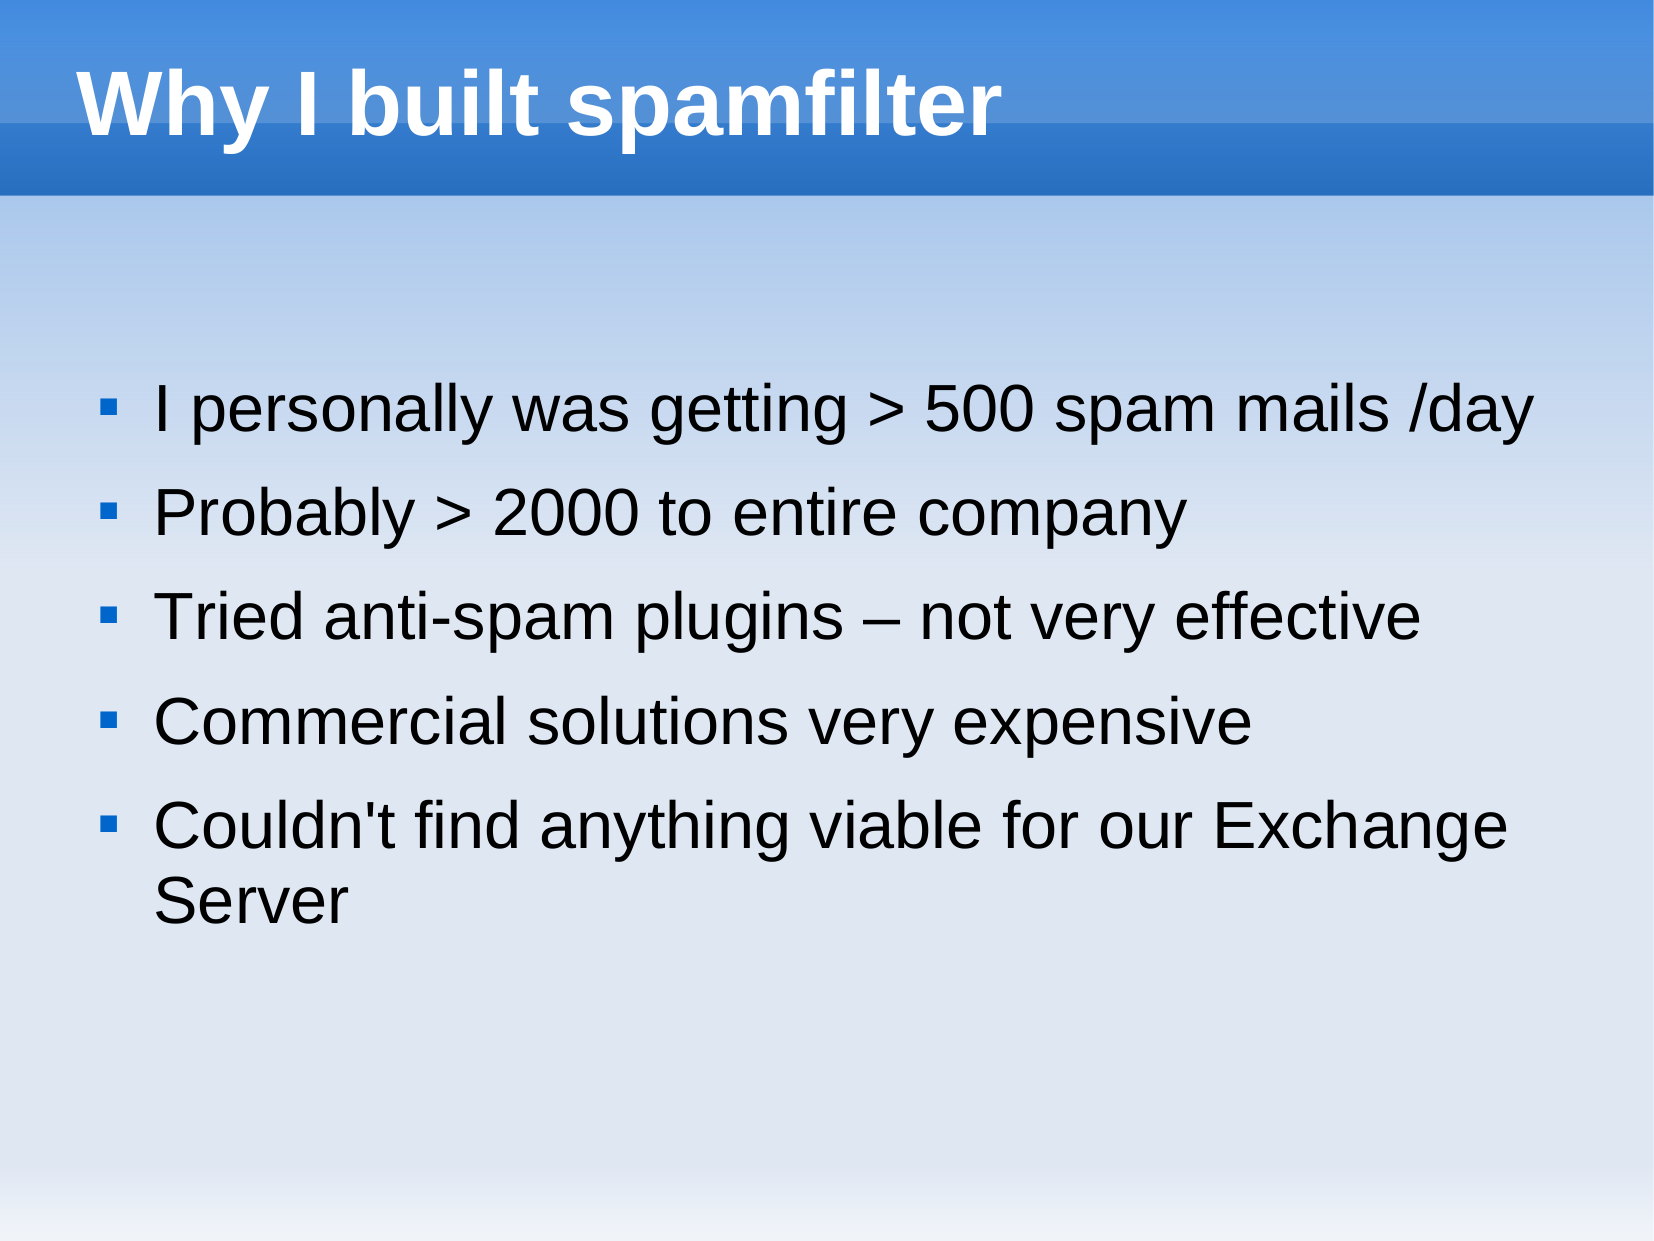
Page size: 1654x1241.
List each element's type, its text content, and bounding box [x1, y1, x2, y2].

picture [0, 0, 1654, 1241]
list I personally was getting > 500 spam mails /day Probably > 2000 to entire company Tried anti-spam plugins – not very effective Commercial solutions very expensive Couldn't find anything viable for our Exchange Server [82, 290, 1571, 1147]
title Why I built spamfilter [76, 0, 1565, 208]
